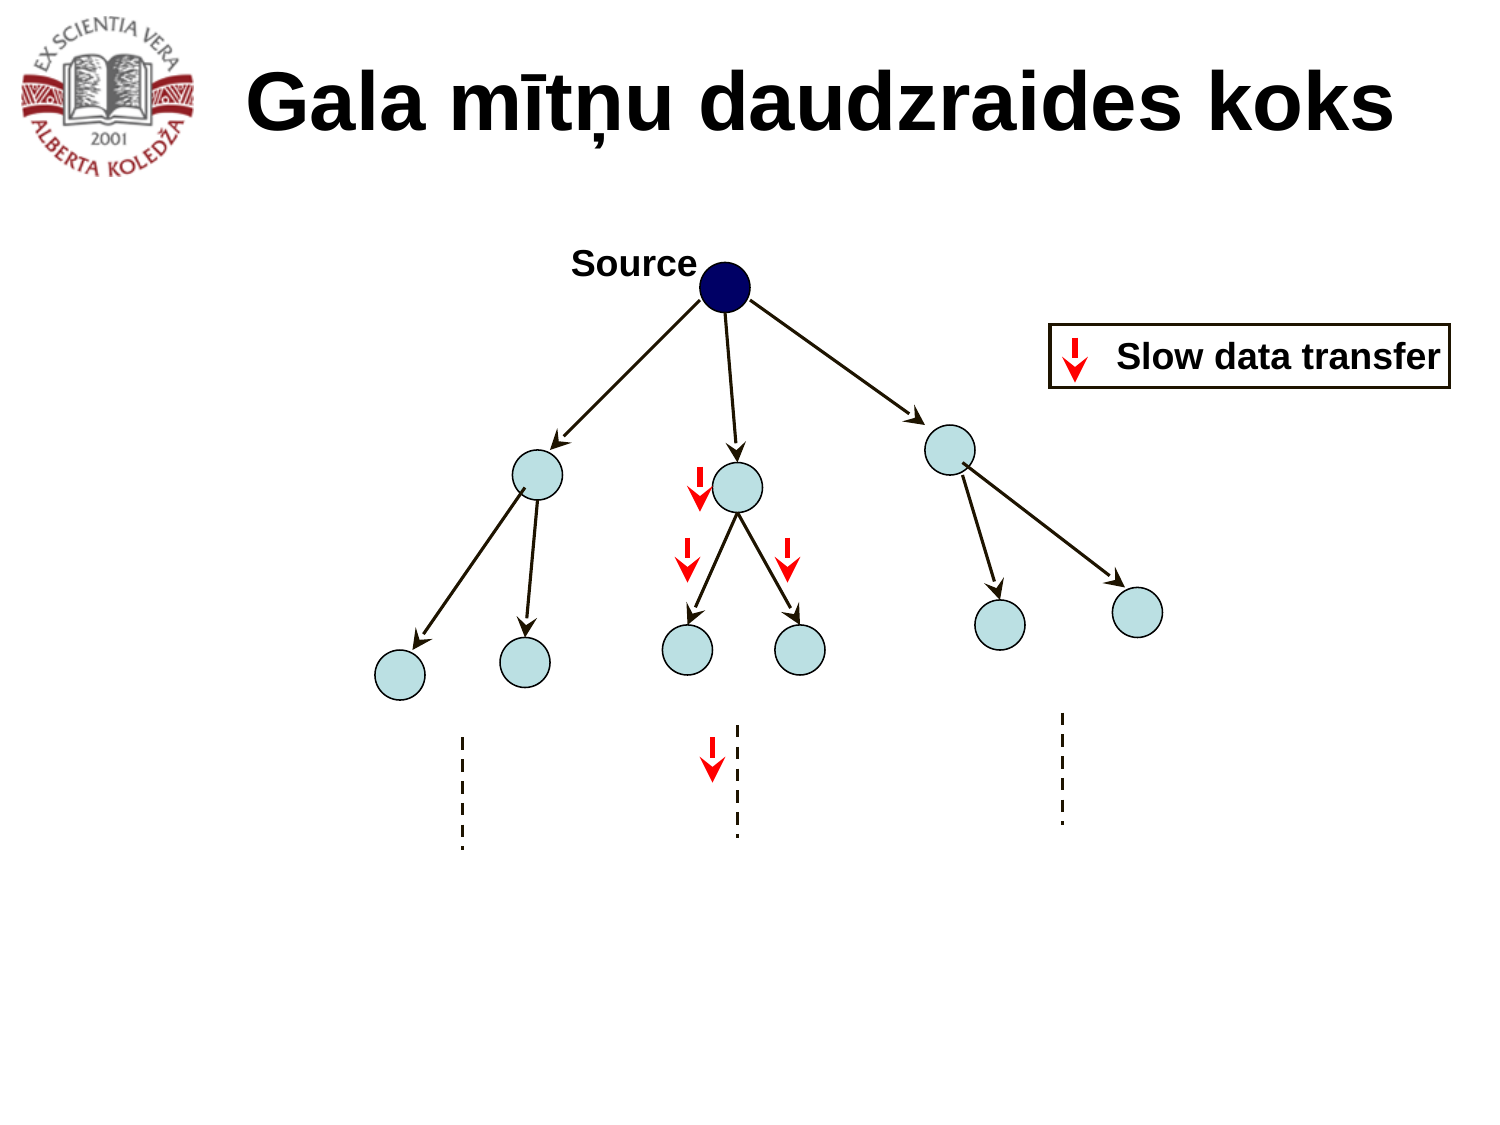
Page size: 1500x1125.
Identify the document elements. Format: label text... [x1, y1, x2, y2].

text_box Source [555, 230, 713, 292]
text_box [774, 624, 826, 676]
text_box [662, 624, 713, 676]
title Gala mītņu daudzraides koks [187, 39, 1425, 156]
text_box [924, 425, 976, 476]
text_box [512, 449, 563, 500]
text_box [974, 600, 1026, 651]
text_box [500, 637, 551, 688]
text_box [1112, 587, 1163, 638]
text_box [374, 650, 426, 701]
text_box [700, 262, 751, 313]
picture [21, 16, 194, 177]
text_box [712, 462, 763, 513]
text_box Slow data transfer [1101, 326, 1448, 386]
